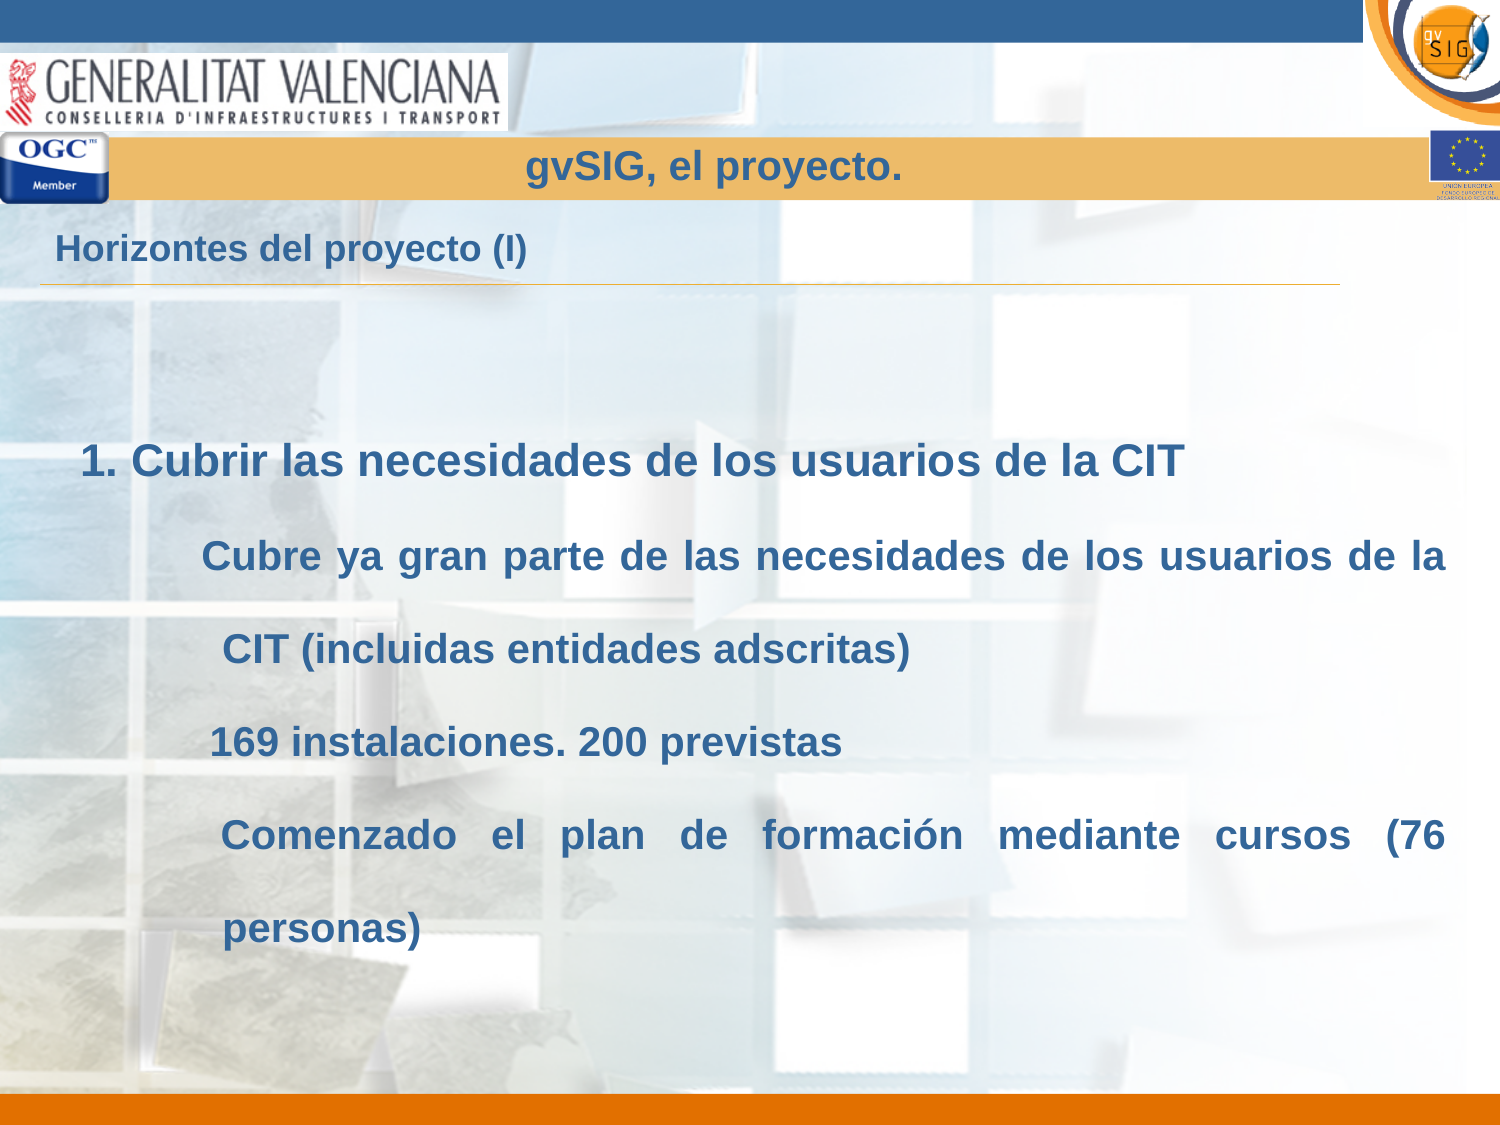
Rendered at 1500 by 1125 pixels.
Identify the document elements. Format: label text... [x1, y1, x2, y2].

picture [1363, 0, 1500, 127]
picture [1429, 129, 1500, 200]
text_box 1. Cubrir las necesidades de los usuarios de la CIT Cubre ya gran parte de las necesidades de los usuarios de la CIT (incluidas entidades adscritas) 169 instalaciones. 200 previstas Comenzado el plan de formación mediante cursos (76 personas) [80, 383, 1447, 911]
text_box Horizontes del proyecto (I) [40, 221, 691, 283]
picture [0, 132, 109, 137]
picture [0, 53, 508, 131]
text_box gvSIG, el proyecto. [0, 137, 1429, 203]
